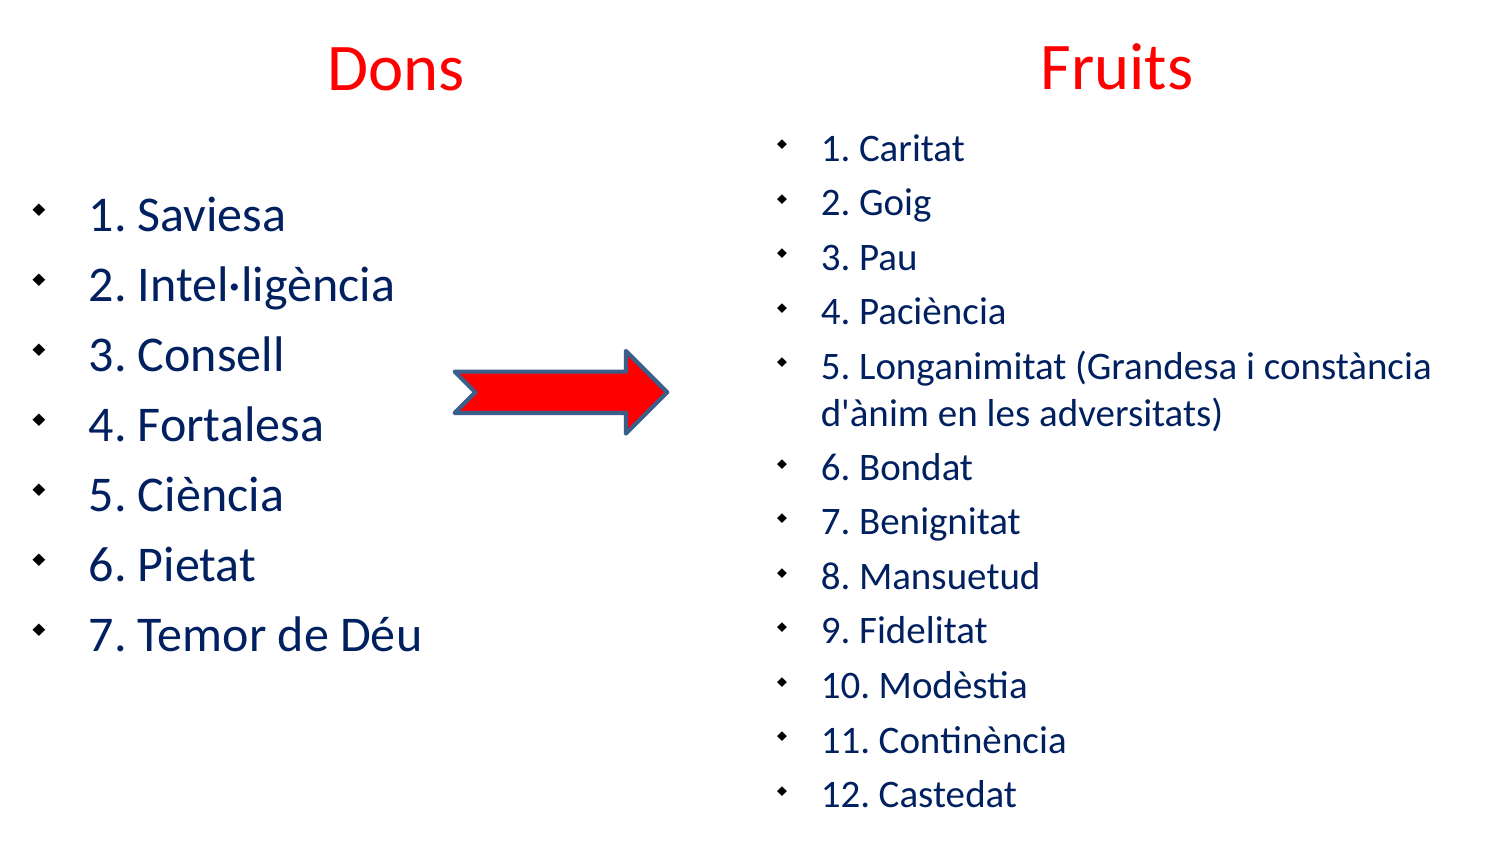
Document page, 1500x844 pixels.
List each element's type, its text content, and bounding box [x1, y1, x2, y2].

list 1. Caritat 2. Goig 3. Pau 4. Paciència 5. Longanimitat (Grandesa i constància d'ànim en les adversitats) 6. Bondat 7. Benignitat 8. Mansuetud 9. Fidelitat 10. Modèstia 11. Continència 12. Castedat [761, 114, 1471, 824]
list 1. Saviesa 2. Intel·ligència 3. Consell 4. Fortalesa 5. Ciència 6. Pietat 7. Temor de Déu [17, 173, 740, 800]
text_box [454, 350, 668, 434]
list Dons [64, 32, 728, 111]
list Fruits [785, 4, 1449, 111]
